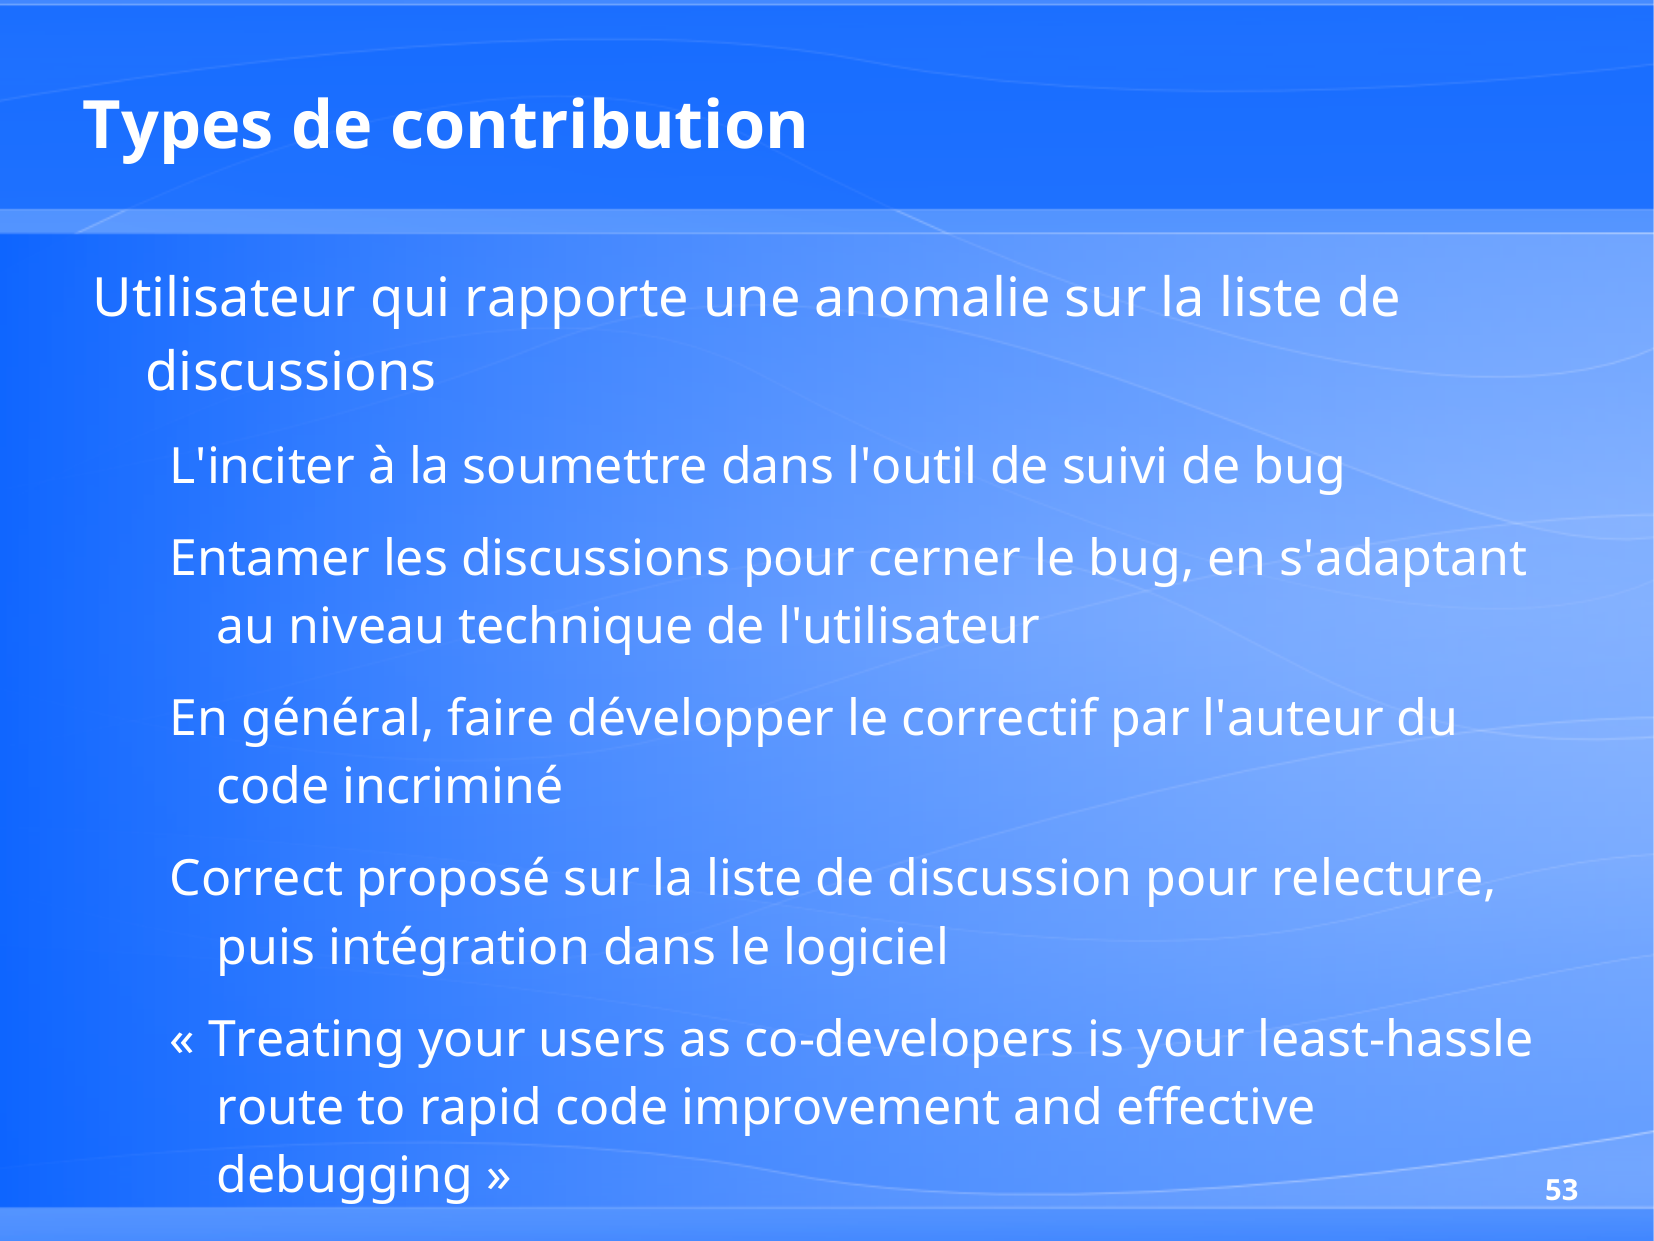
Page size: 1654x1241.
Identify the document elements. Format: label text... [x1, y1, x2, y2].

picture [0, 0, 1654, 1241]
list Utilisateur qui rapporte une anomalie sur la liste de discussions L'inciter à la soumettre dans l'outil de suivi de bug Entamer les discussions pour cerner le bug, en s'adaptant au niveau technique de l'utilisateur En général, faire développer le correctif par l'auteur du code incriminé Correct proposé sur la liste de discussion pour relecture, puis intégration dans le logiciel « Treating your users as co-developers is your least-hassle route to rapid code improvement and effective debugging » [75, 258, 1564, 1085]
title Types de contribution [23, 15, 1625, 229]
